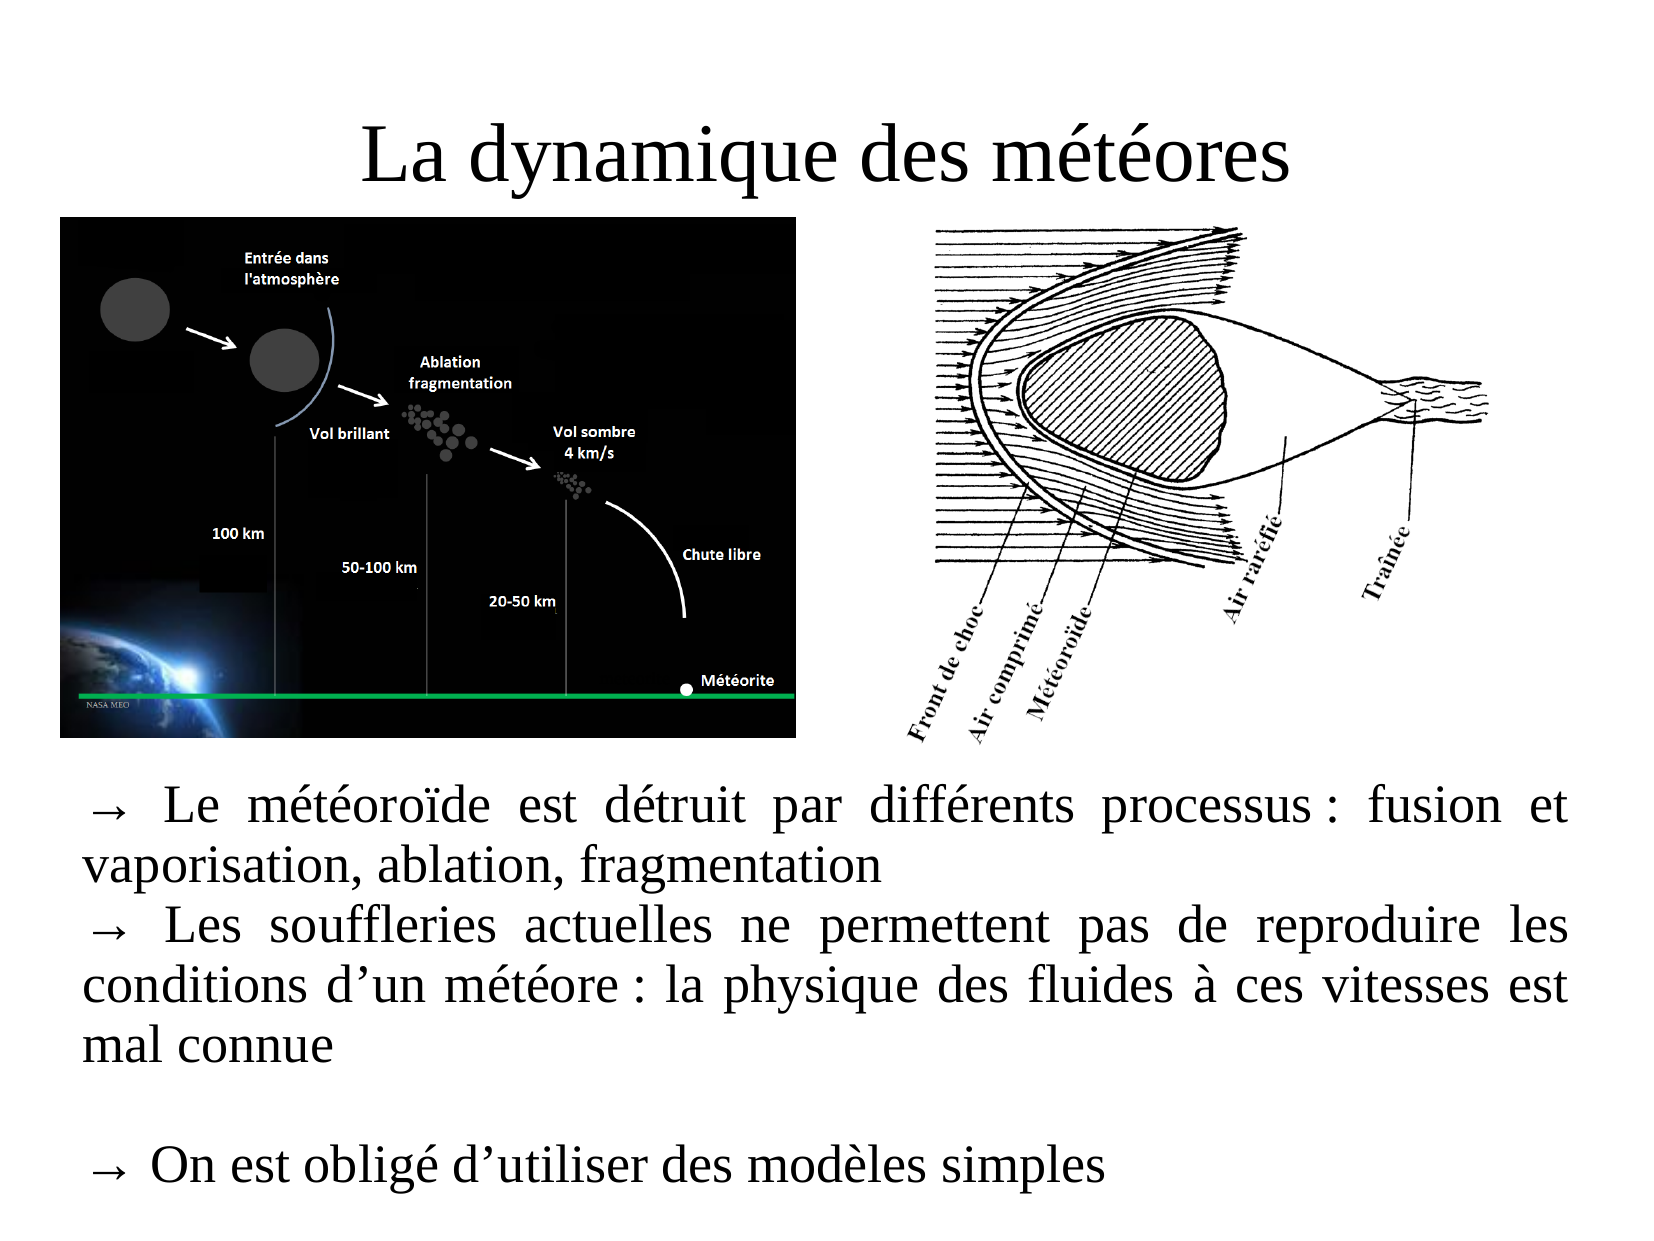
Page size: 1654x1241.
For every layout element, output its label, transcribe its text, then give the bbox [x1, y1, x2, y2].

title La dynamique des météores [82, 49, 1571, 257]
subtitle → Le météoroïde est détruit par différents processus : fusion et vaporisation, ablation, fragmentation → Les souffleries actuelles ne permettent pas de reproduire les conditions d’un météore : la physique des fluides à ces vitesses est mal connue → On est obligé d’utiliser des modèles simples [82, 750, 1571, 1220]
picture [60, 217, 796, 738]
picture [885, 205, 1541, 746]
